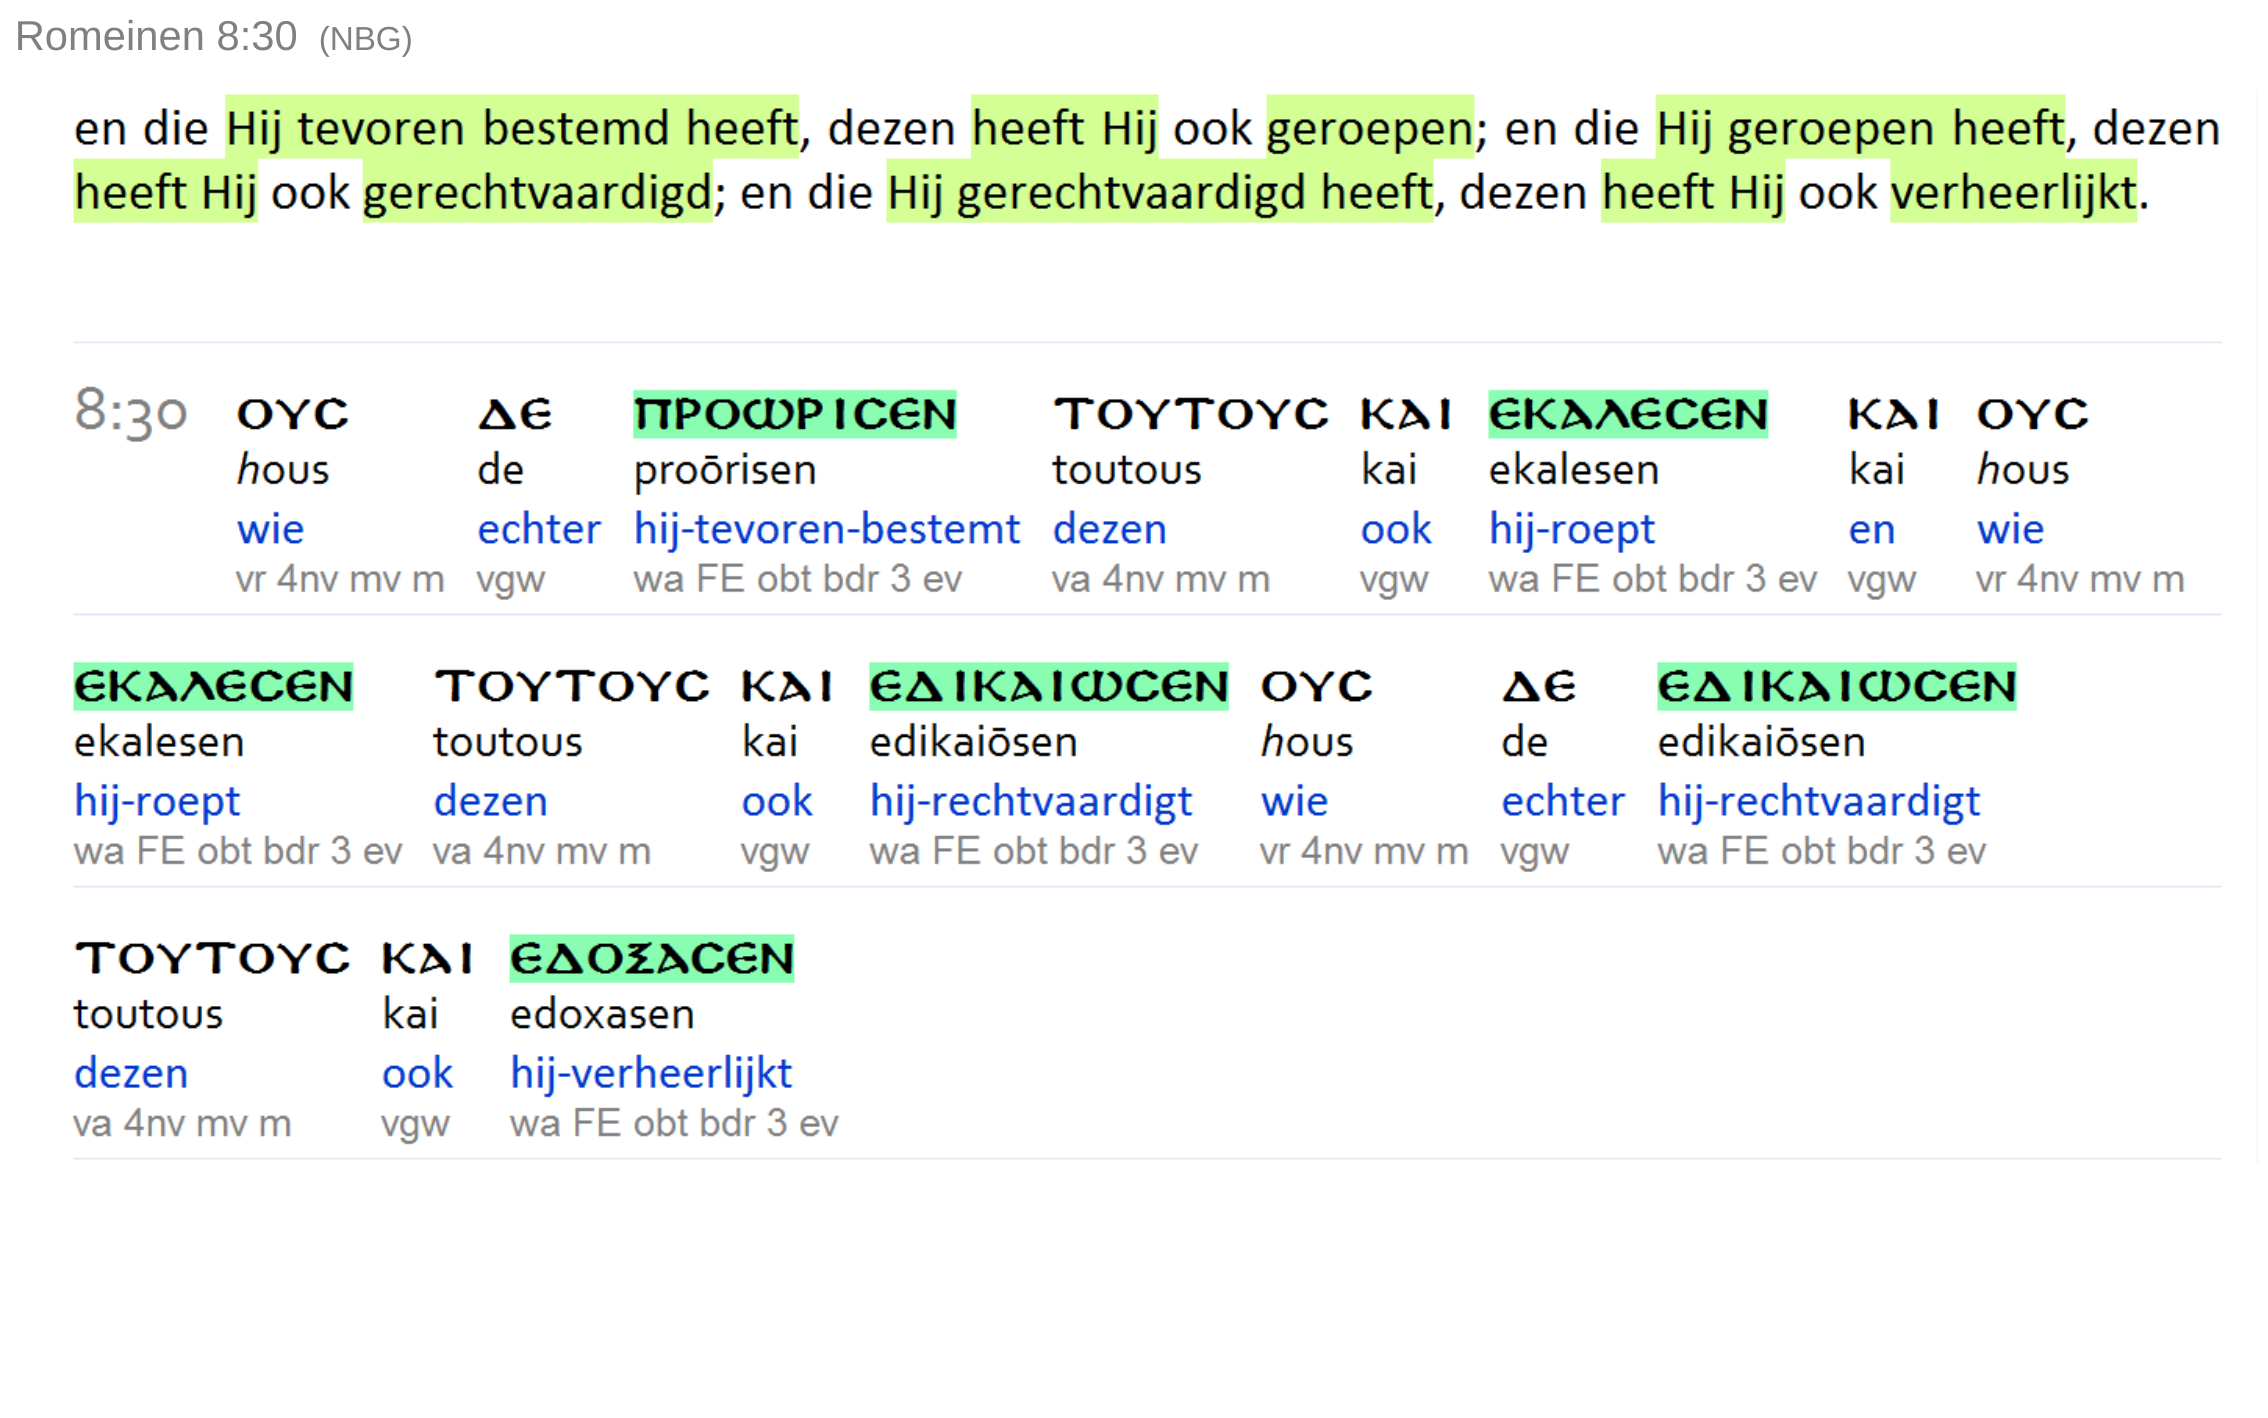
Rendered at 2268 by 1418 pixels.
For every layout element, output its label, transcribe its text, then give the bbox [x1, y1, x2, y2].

picture [5, 90, 2258, 1163]
text_box Romeinen 8:30 (NBG) [0, 5, 528, 69]
